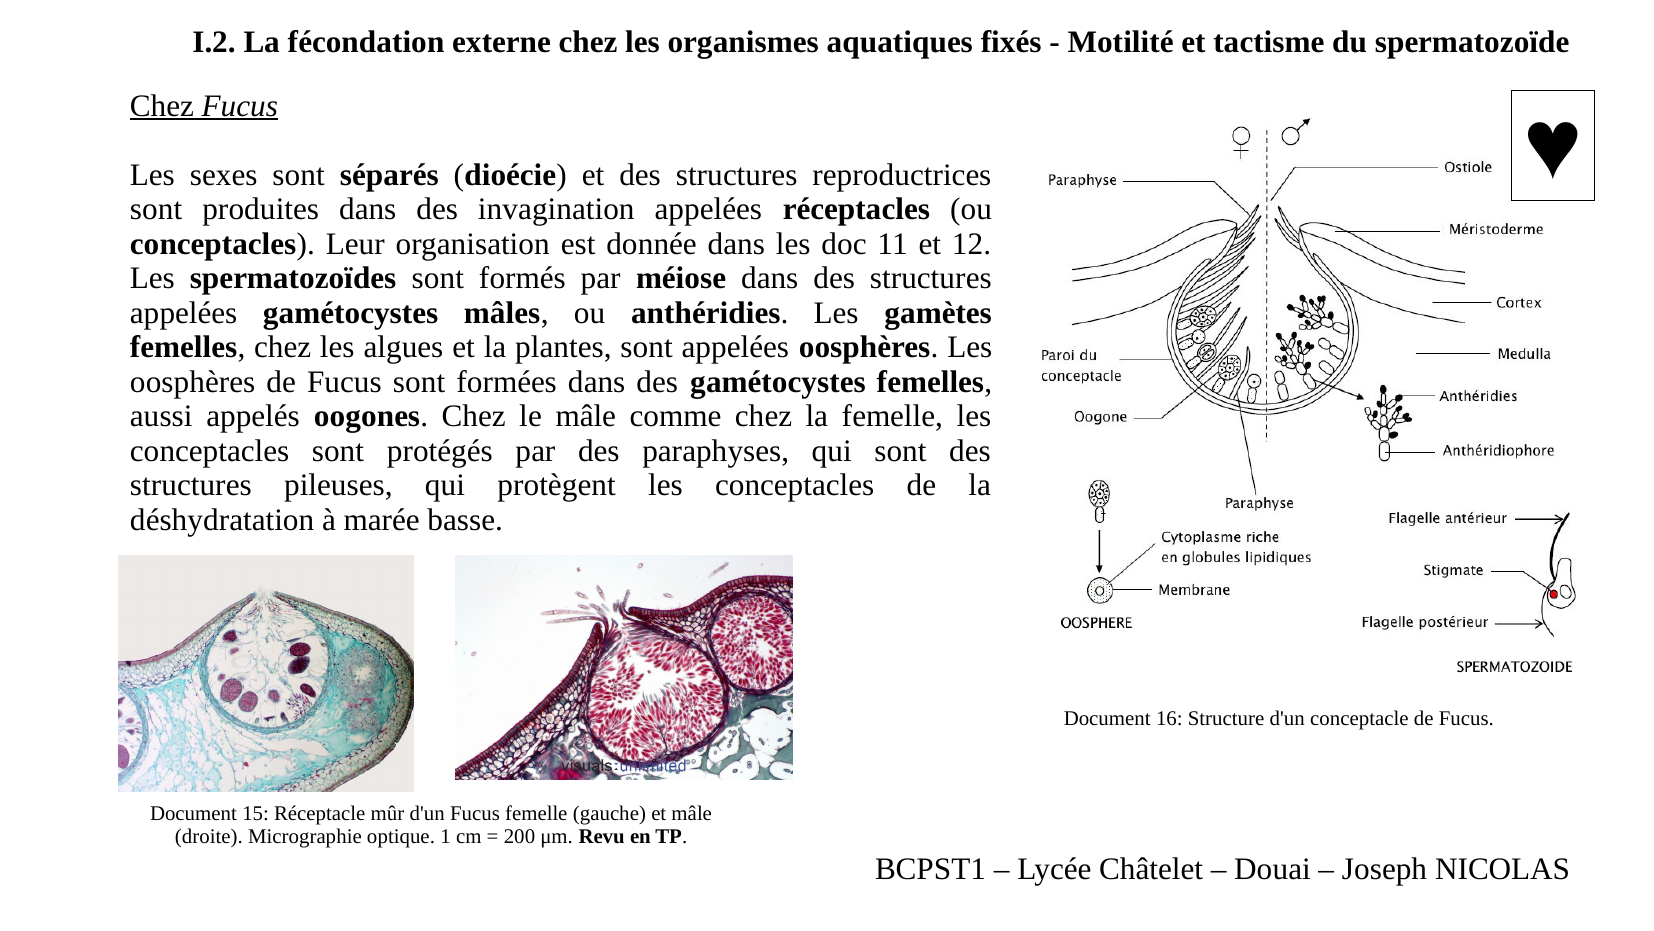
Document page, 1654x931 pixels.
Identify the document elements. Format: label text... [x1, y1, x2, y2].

text_box BCPST1 – Lycée Châtelet – Douai – Joseph NICOLAS [637, 832, 1571, 905]
picture [118, 555, 414, 755]
picture [1035, 112, 1583, 680]
text_box Document 16: Structure d'un conceptacle de Fucus. [1027, 685, 1536, 753]
text_box I.2. La fécondation externe chez les organismes aquatiques fixés - Motilité et tactisme du spermatozoïde [165, 5, 1572, 78]
text_box ♥ [1511, 90, 1595, 201]
text_box Chez Fucus Les sexes sont séparés (dioécie) et des structures reproductrices sont produites dans des invagination appelées réceptacles (ou conceptacles). Leur organisation est donnée dans les doc 11 et 12. Les spermatozoïdes sont formés par méiose dans des structures appelées gamétocystes mâles, ou anthéridies. Les gamètes femelles, chez les algues et la plantes, sont appelées oosphères. Les oosphères de Fucus sont formées dans des gamétocystes femelles, aussi appelés oogones. Chez le mâle comme chez la femelle, les conceptacles sont protégés par des paraphyses, qui sont des structures pileuses, qui protègent les conceptacles de la déshydratation à marée basse. [129, 88, 993, 650]
picture [455, 555, 793, 780]
text_box Document 15: Réceptacle mûr d'un Fucus femelle (gauche) et mâle (droite). Micrographie optique. 1 cm = 200 μm. Revu en TP. [118, 755, 745, 871]
